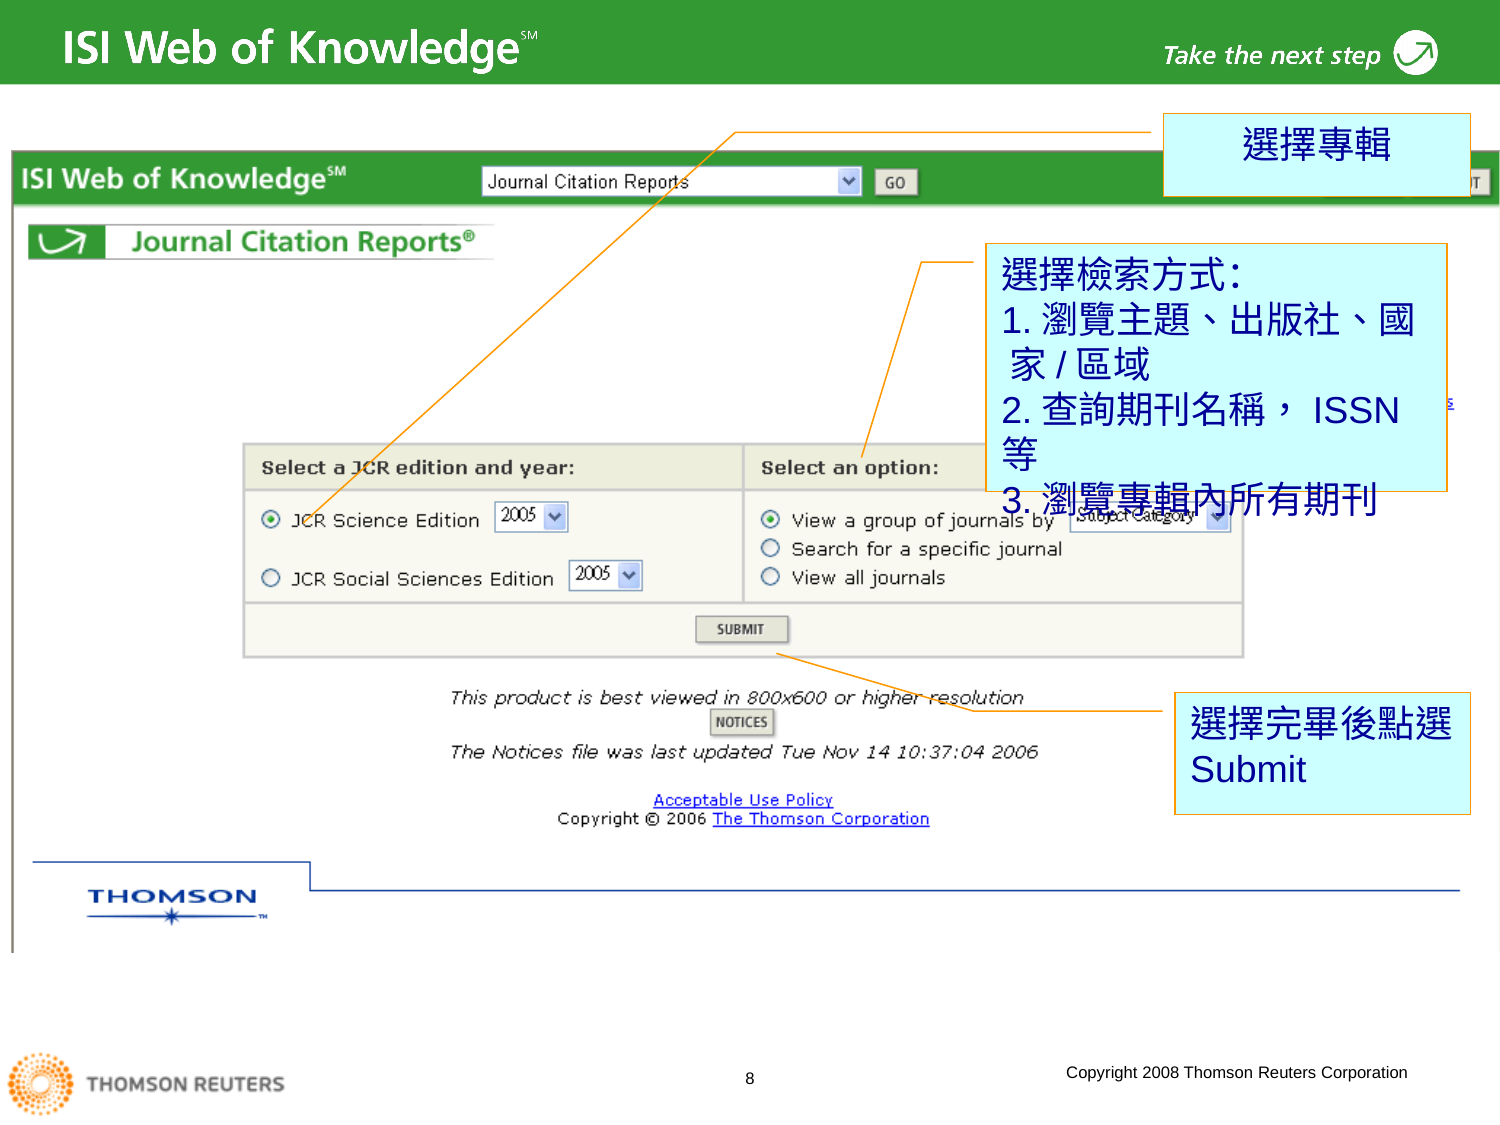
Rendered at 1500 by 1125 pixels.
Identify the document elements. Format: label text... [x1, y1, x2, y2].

text_box 選擇完畢後點選Submit [1175, 692, 1471, 814]
text_box 選擇檢索方式： 1.瀏覽主題、出版社、國 家/區域 2.查詢期刊名稱，ISSN等 3.瀏覽專輯內所有期刊 [986, 243, 1447, 492]
text_box 選擇專輯 [1164, 114, 1471, 196]
picture [11, 150, 1500, 953]
